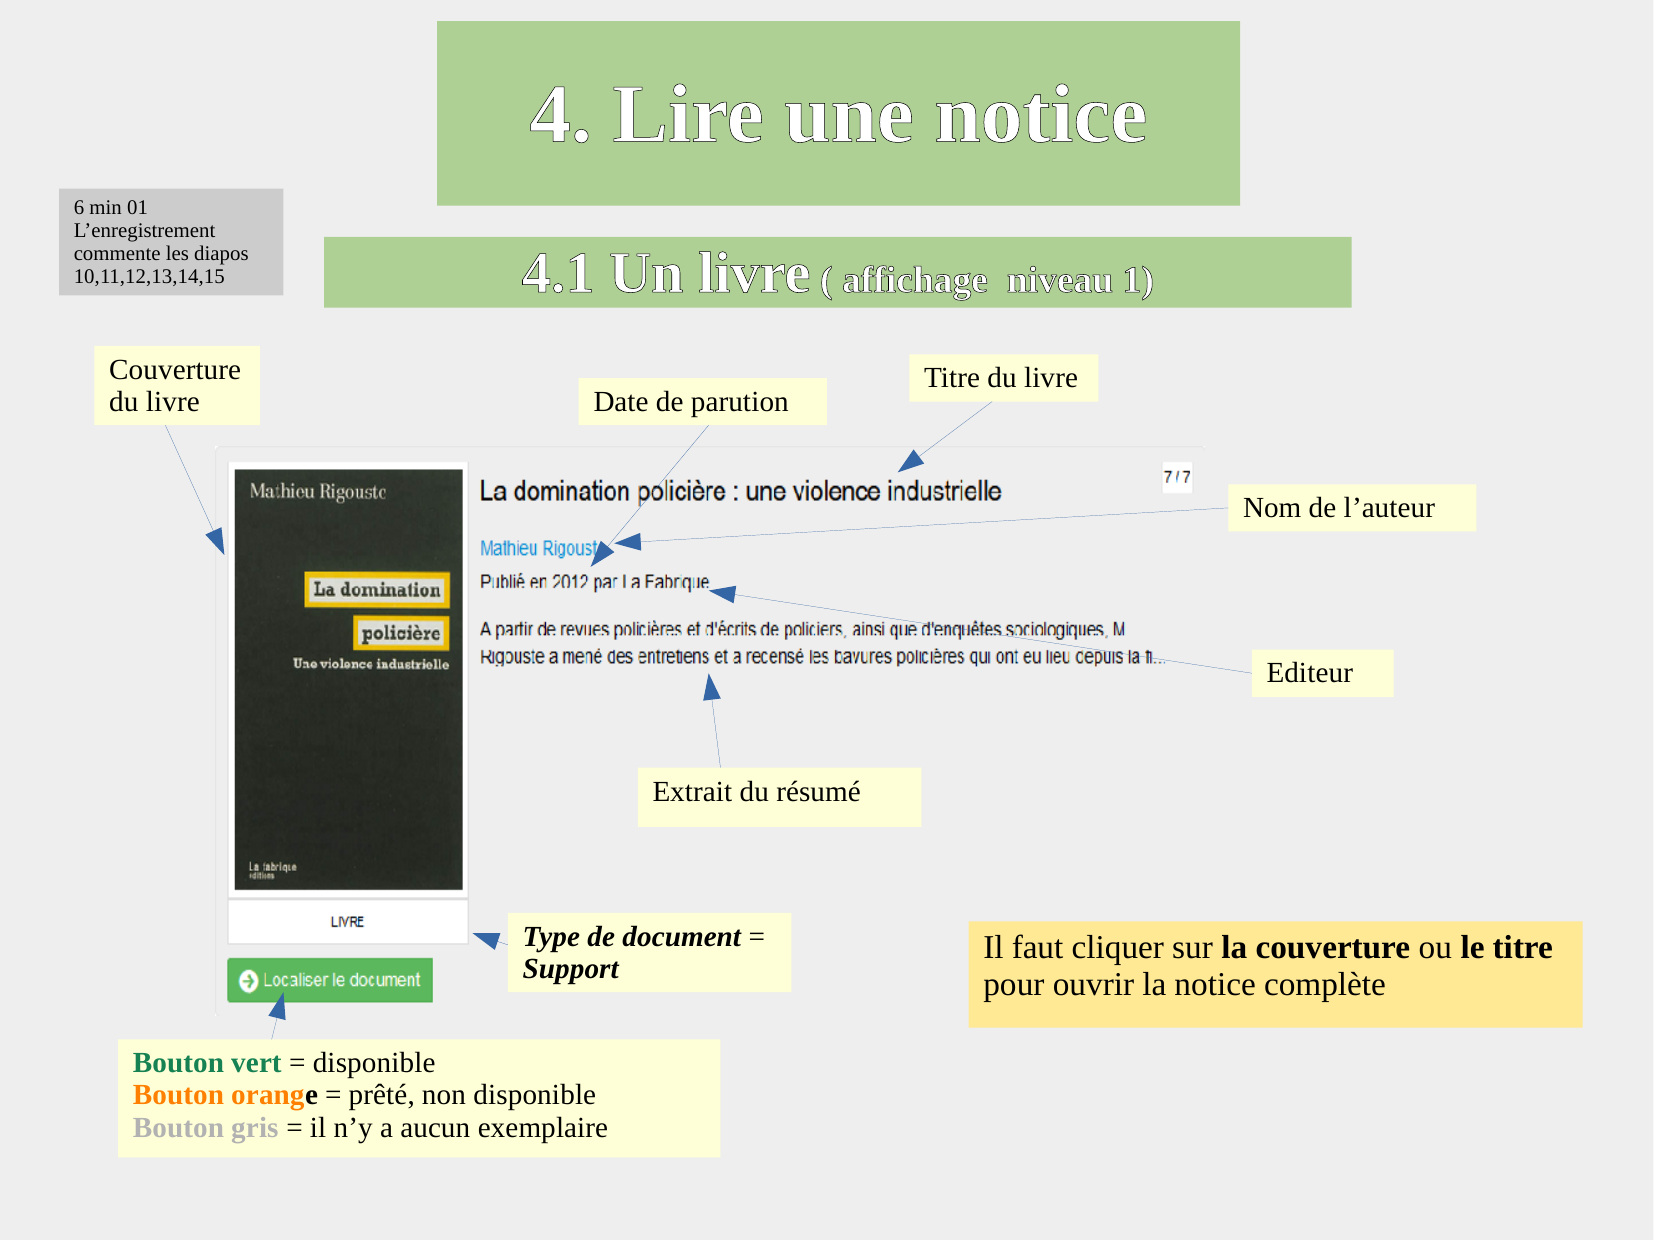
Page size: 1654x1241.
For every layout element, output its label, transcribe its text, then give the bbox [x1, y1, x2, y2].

title 4. Lire une notice [437, 21, 1241, 206]
text_box Il faut cliquer sur la couverture ou le titre pour ouvrir la notice complète [968, 921, 1583, 1028]
text_box Nom de l’auteur [1228, 484, 1477, 532]
text_box Editeur [1251, 649, 1394, 697]
text_box Type de document = Support [507, 912, 792, 993]
title 4.1 Un livre ( affichage niveau 1) [324, 236, 1352, 308]
text_box Titre du livre [909, 354, 1099, 402]
picture [215, 446, 1205, 1016]
text_box 6 min 01 L’enregistrement commente les diapos 10,11,12,13,14,15 [59, 188, 284, 296]
text_box Extrait du résumé [637, 767, 922, 827]
text_box Date de parution [578, 378, 827, 426]
text_box Bouton vert = disponible Bouton orange = prêté, non disponible Bouton gris = il n’y a aucun exemplaire [118, 1039, 721, 1158]
text_box Couverture du livre [94, 345, 260, 426]
